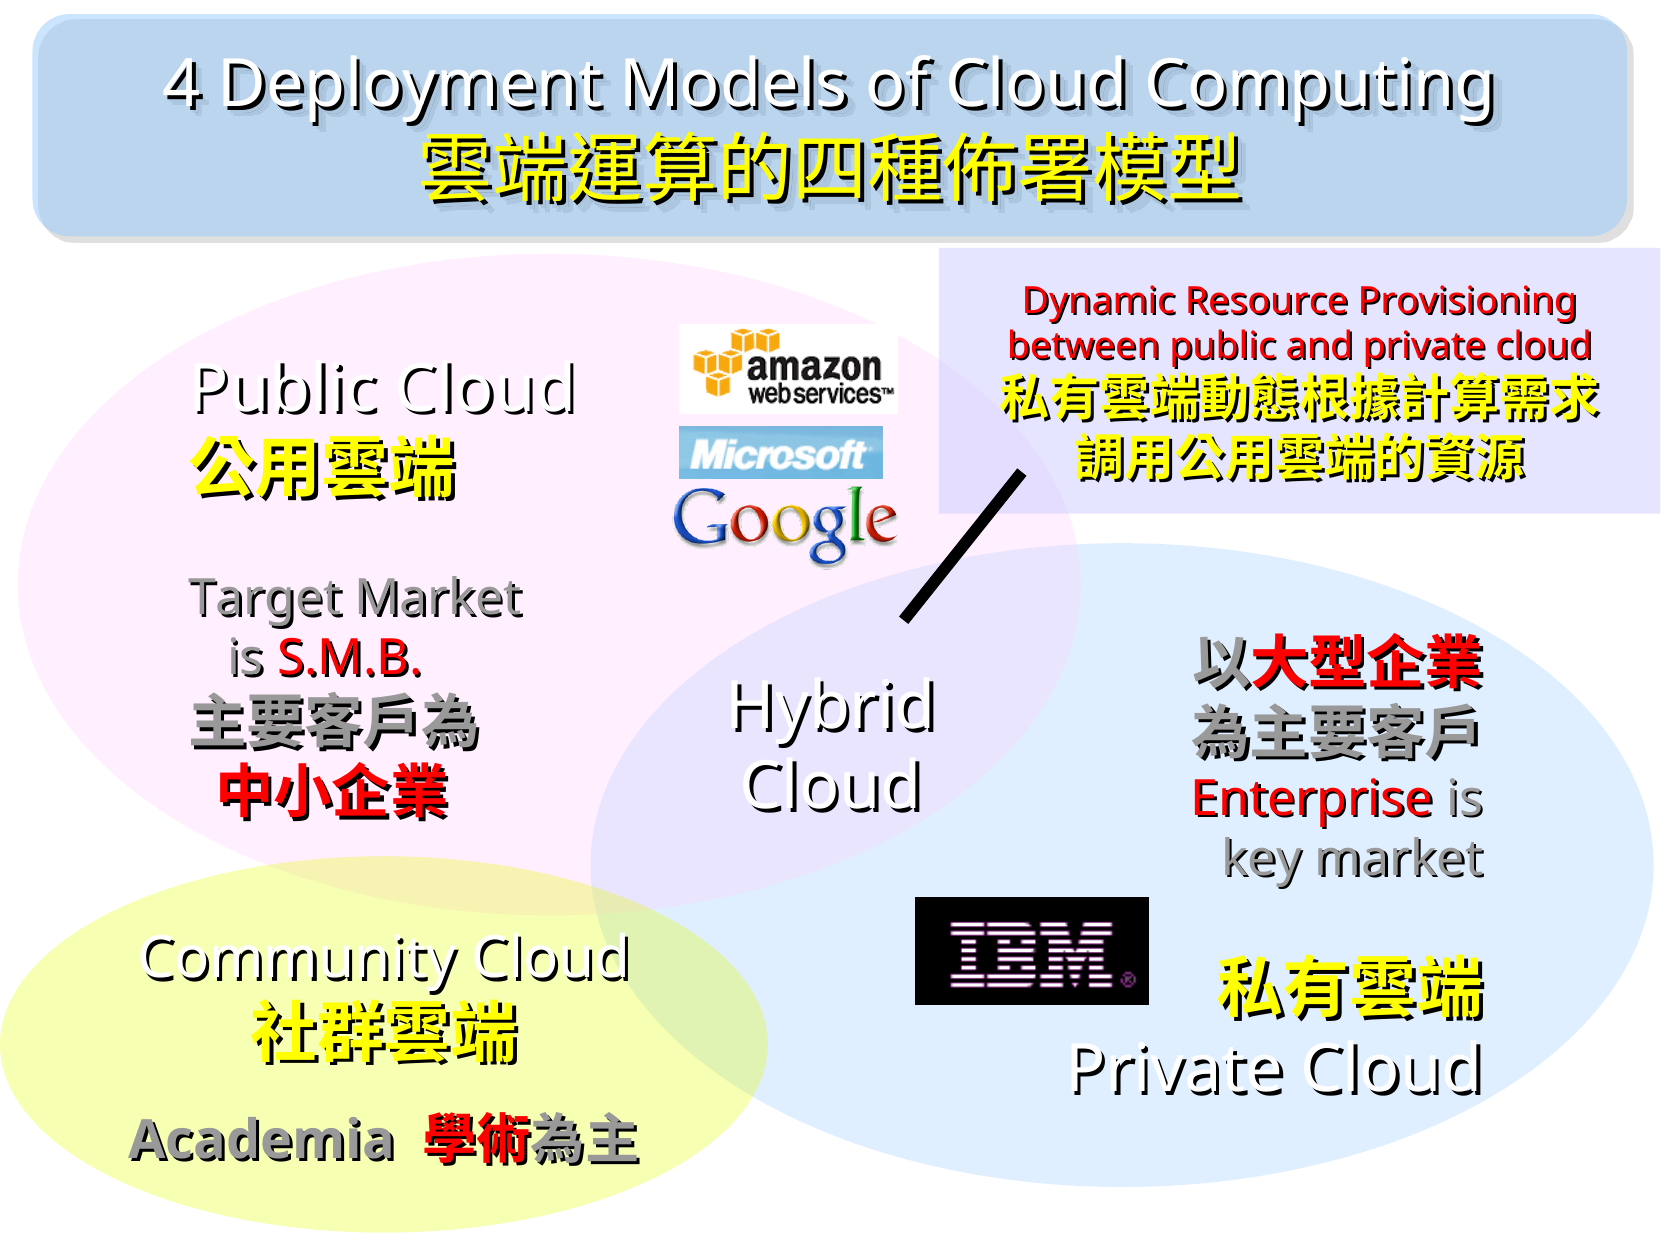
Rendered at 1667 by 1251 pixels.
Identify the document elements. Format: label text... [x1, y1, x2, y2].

text_box Public Cloud 公用雲端 Target Market is S.M.B. 主要客戶為 中小企業 [17, 253, 1081, 909]
picture [915, 897, 1149, 1005]
text_box Hybrid Cloud [569, 654, 1093, 830]
picture [679, 426, 883, 479]
text_box 4 Deployment Models of Cloud Computing 雲端運算的四種佈署模型 [32, 14, 1628, 237]
text_box 以大型企業 為主要客戶 Enterprise is key market 私有雲端 Private Cloud [653, 543, 1654, 1188]
text_box Dynamic Resource Provisioning between public and private cloud 私有雲端動態根據計算需求 調用公用雲端的資源 [938, 247, 1661, 514]
picture [667, 484, 904, 571]
text_box Community Cloud 社群雲端 Academia 學術為主 [0, 856, 768, 1233]
picture [679, 324, 898, 414]
